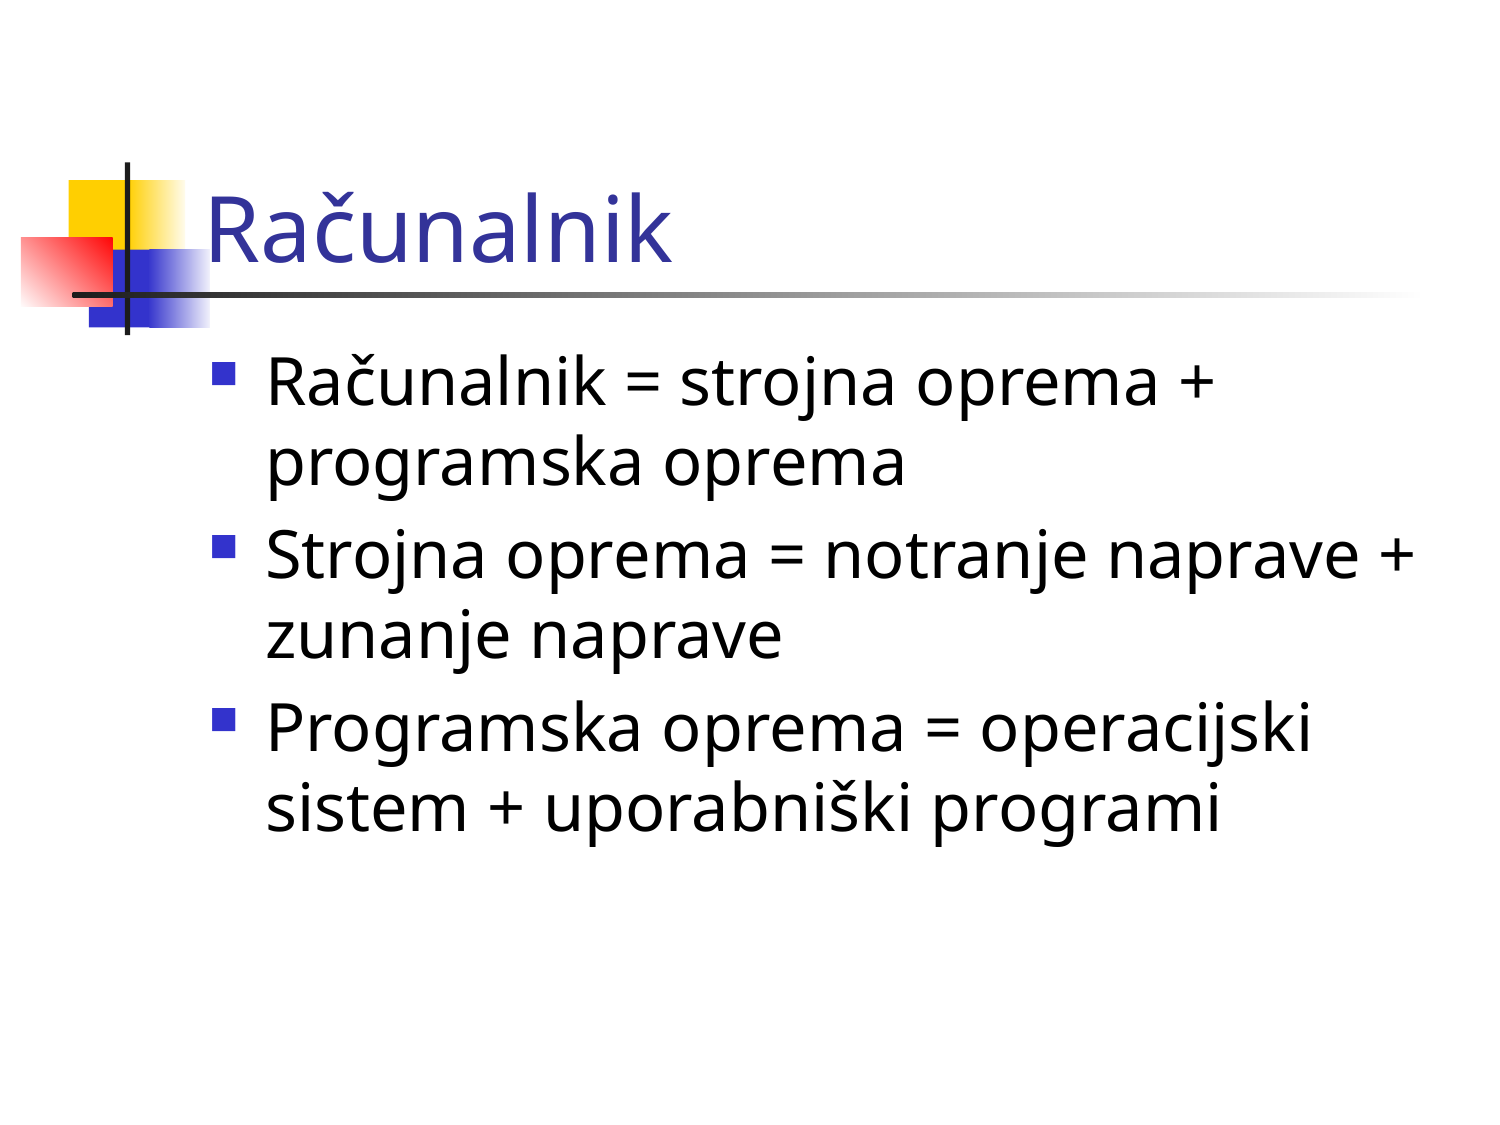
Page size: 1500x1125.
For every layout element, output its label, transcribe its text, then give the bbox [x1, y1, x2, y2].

title Računalnik [188, 101, 1468, 289]
list Računalnik = strojna oprema + programska oprema Strojna oprema = notranje naprave + zunanje naprave Programska oprema = operacijski sistem + uporabniški programi [193, 331, 1469, 1006]
